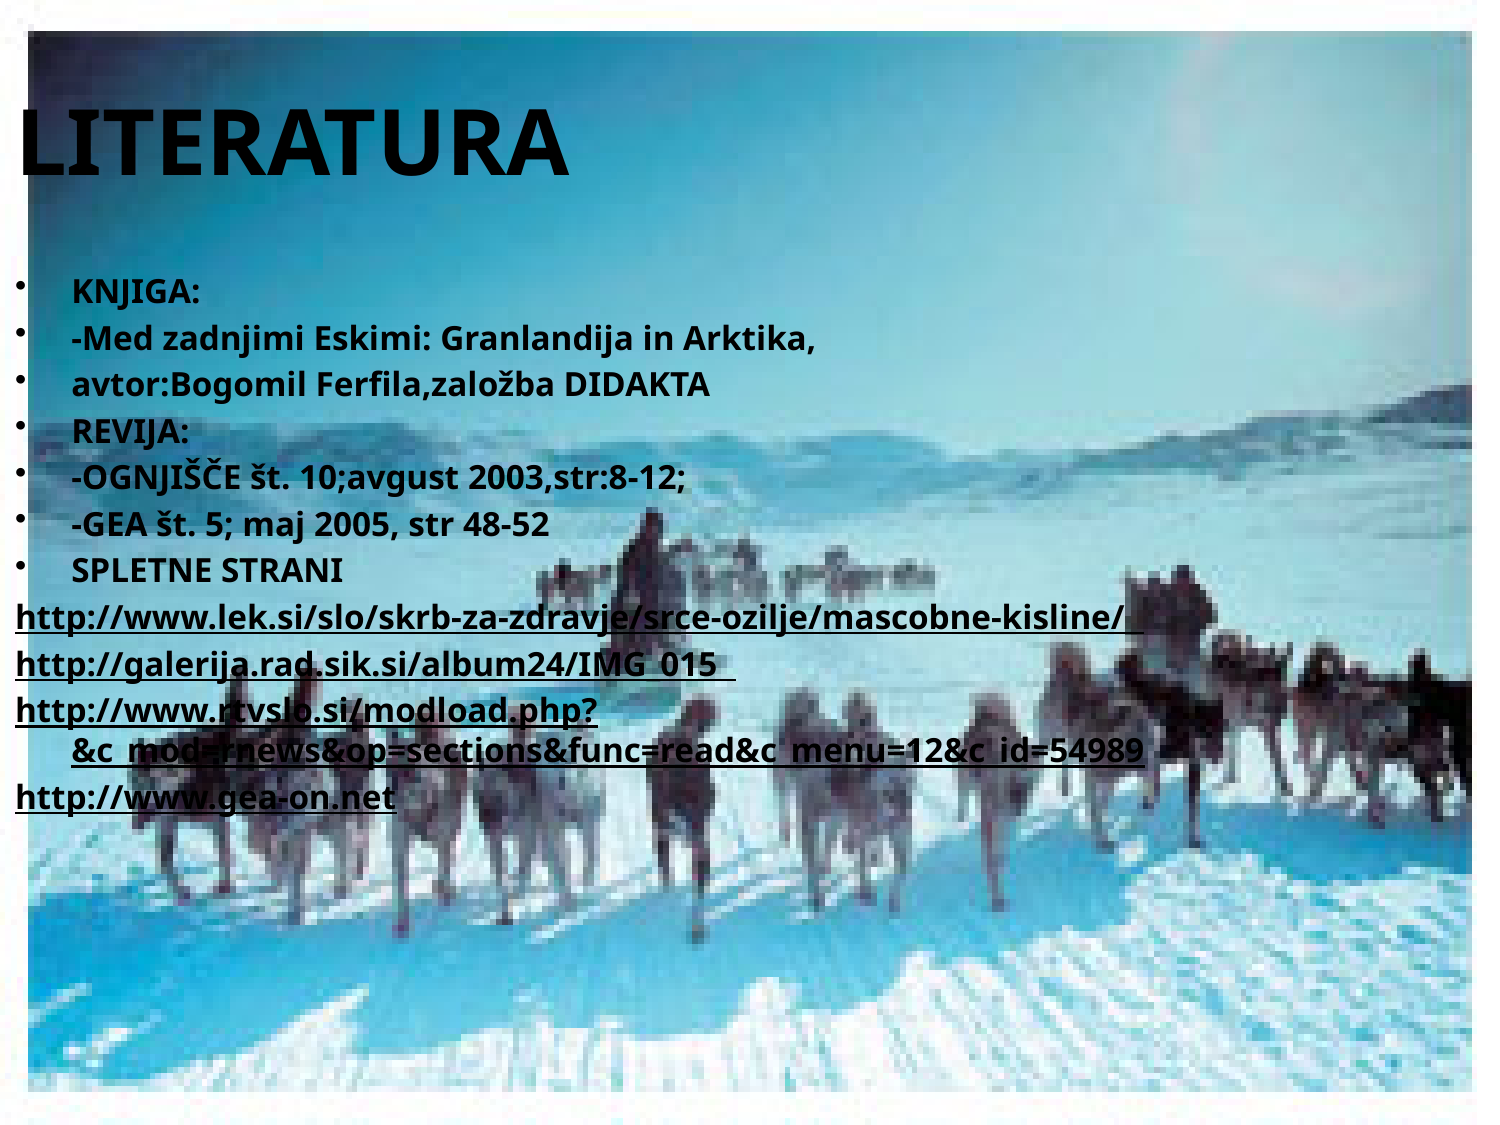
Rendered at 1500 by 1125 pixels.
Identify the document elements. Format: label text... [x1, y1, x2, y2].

title LITERATURA [0, 45, 1350, 233]
list KNJIGA: -Med zadnjimi Eskimi: Granlandija in Arktika, avtor:Bogomil Ferfila,založba DIDAKTA REVIJA: -OGNJIŠČE št. 10;avgust 2003,str:8-12; -GEA št. 5; maj 2005, str 48-52 SPLETNE STRANI http://www.lek.si/slo/skrb-za-zdravje/srce-ozilje/mascobne-kisline/ http://galerija.rad.sik.si/album24/IMG_015 http://www.rtvslo.si/modload.php?&c_mod=rnews&op=sections&func=read&c_menu=12&c_id=54989 http://www.gea-on.net [0, 262, 1350, 1005]
picture [0, 0, 1500, 1125]
